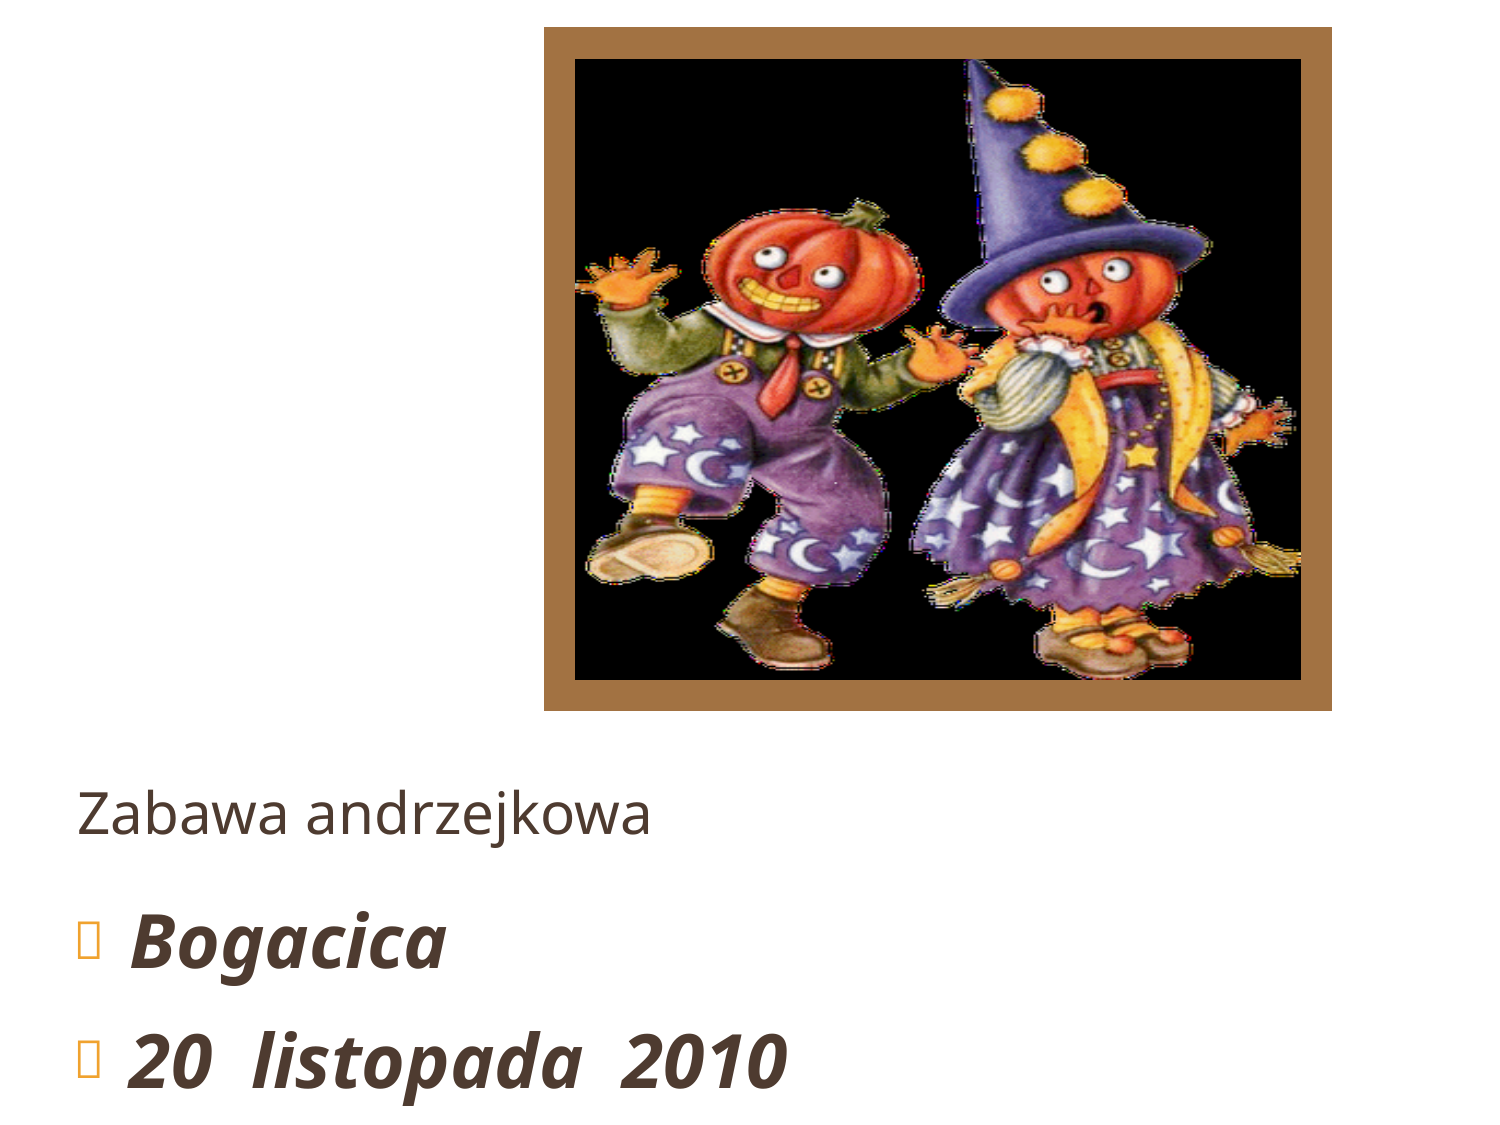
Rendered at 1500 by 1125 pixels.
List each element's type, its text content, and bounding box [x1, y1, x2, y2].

title Zabawa andrzejkowa [62, 761, 1025, 878]
picture [575, 58, 1301, 680]
list Bogacica 20 listopada 2010 [58, 878, 1025, 997]
